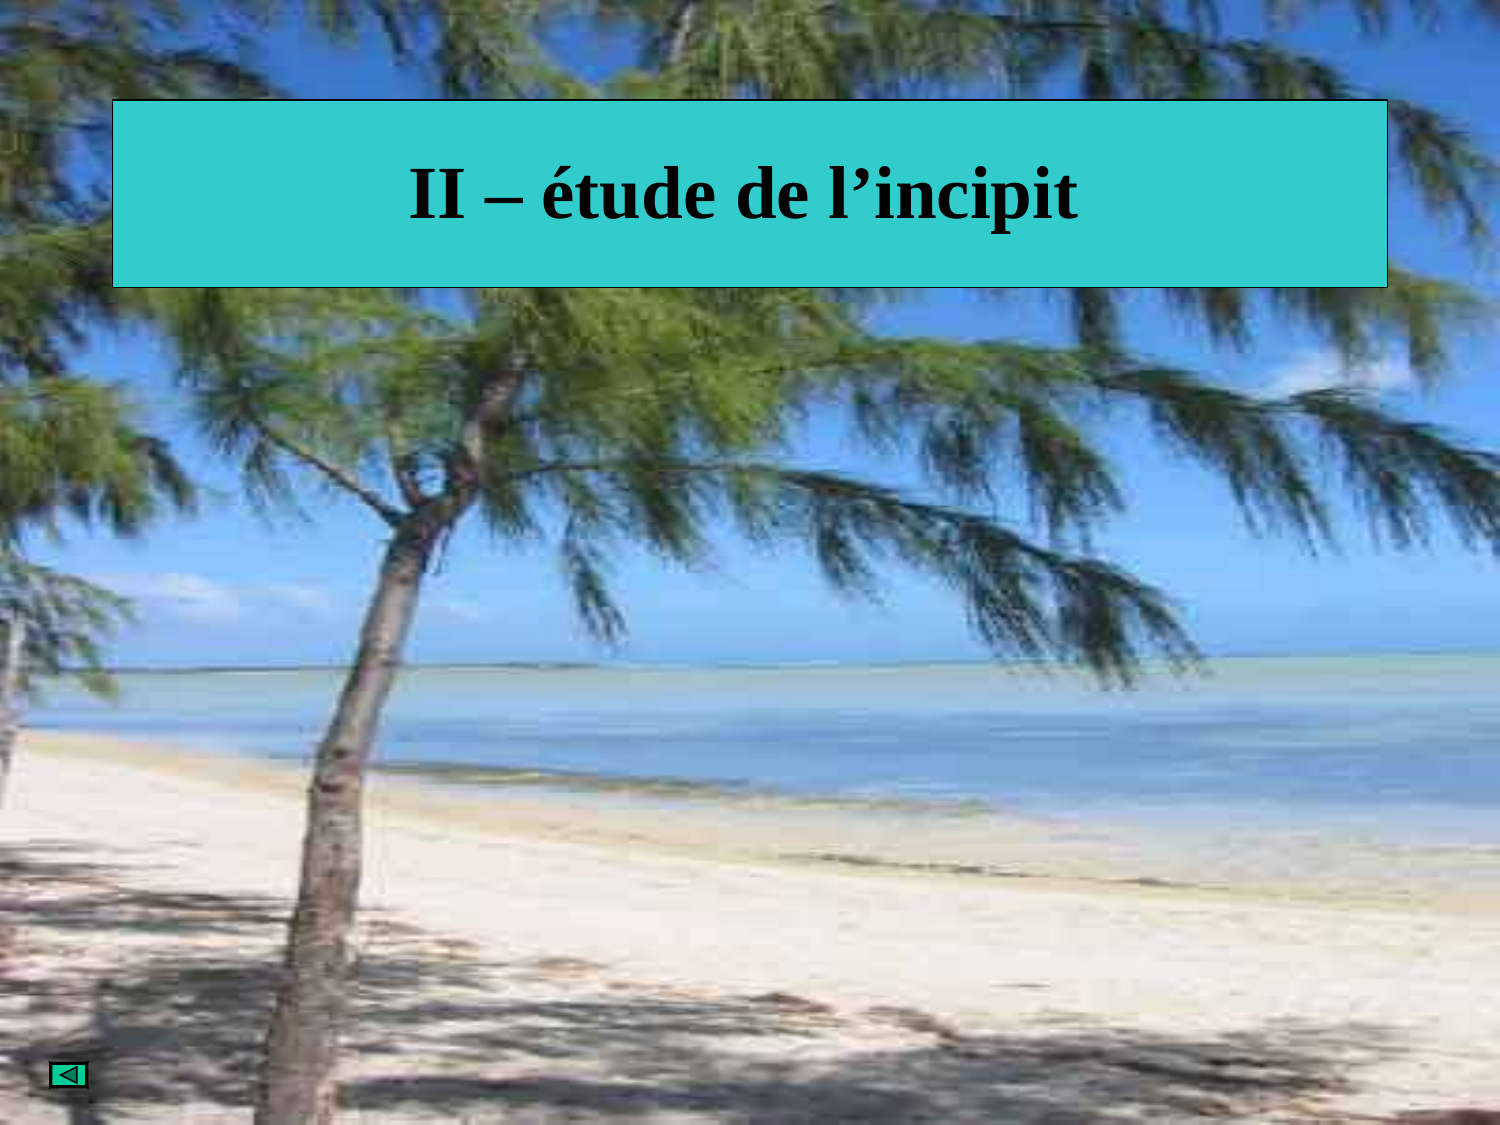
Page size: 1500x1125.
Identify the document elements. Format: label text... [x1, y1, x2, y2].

text_box [51, 1062, 88, 1088]
title II – étude de l’incipit [112, 99, 1388, 288]
picture [0, 0, 1500, 1125]
